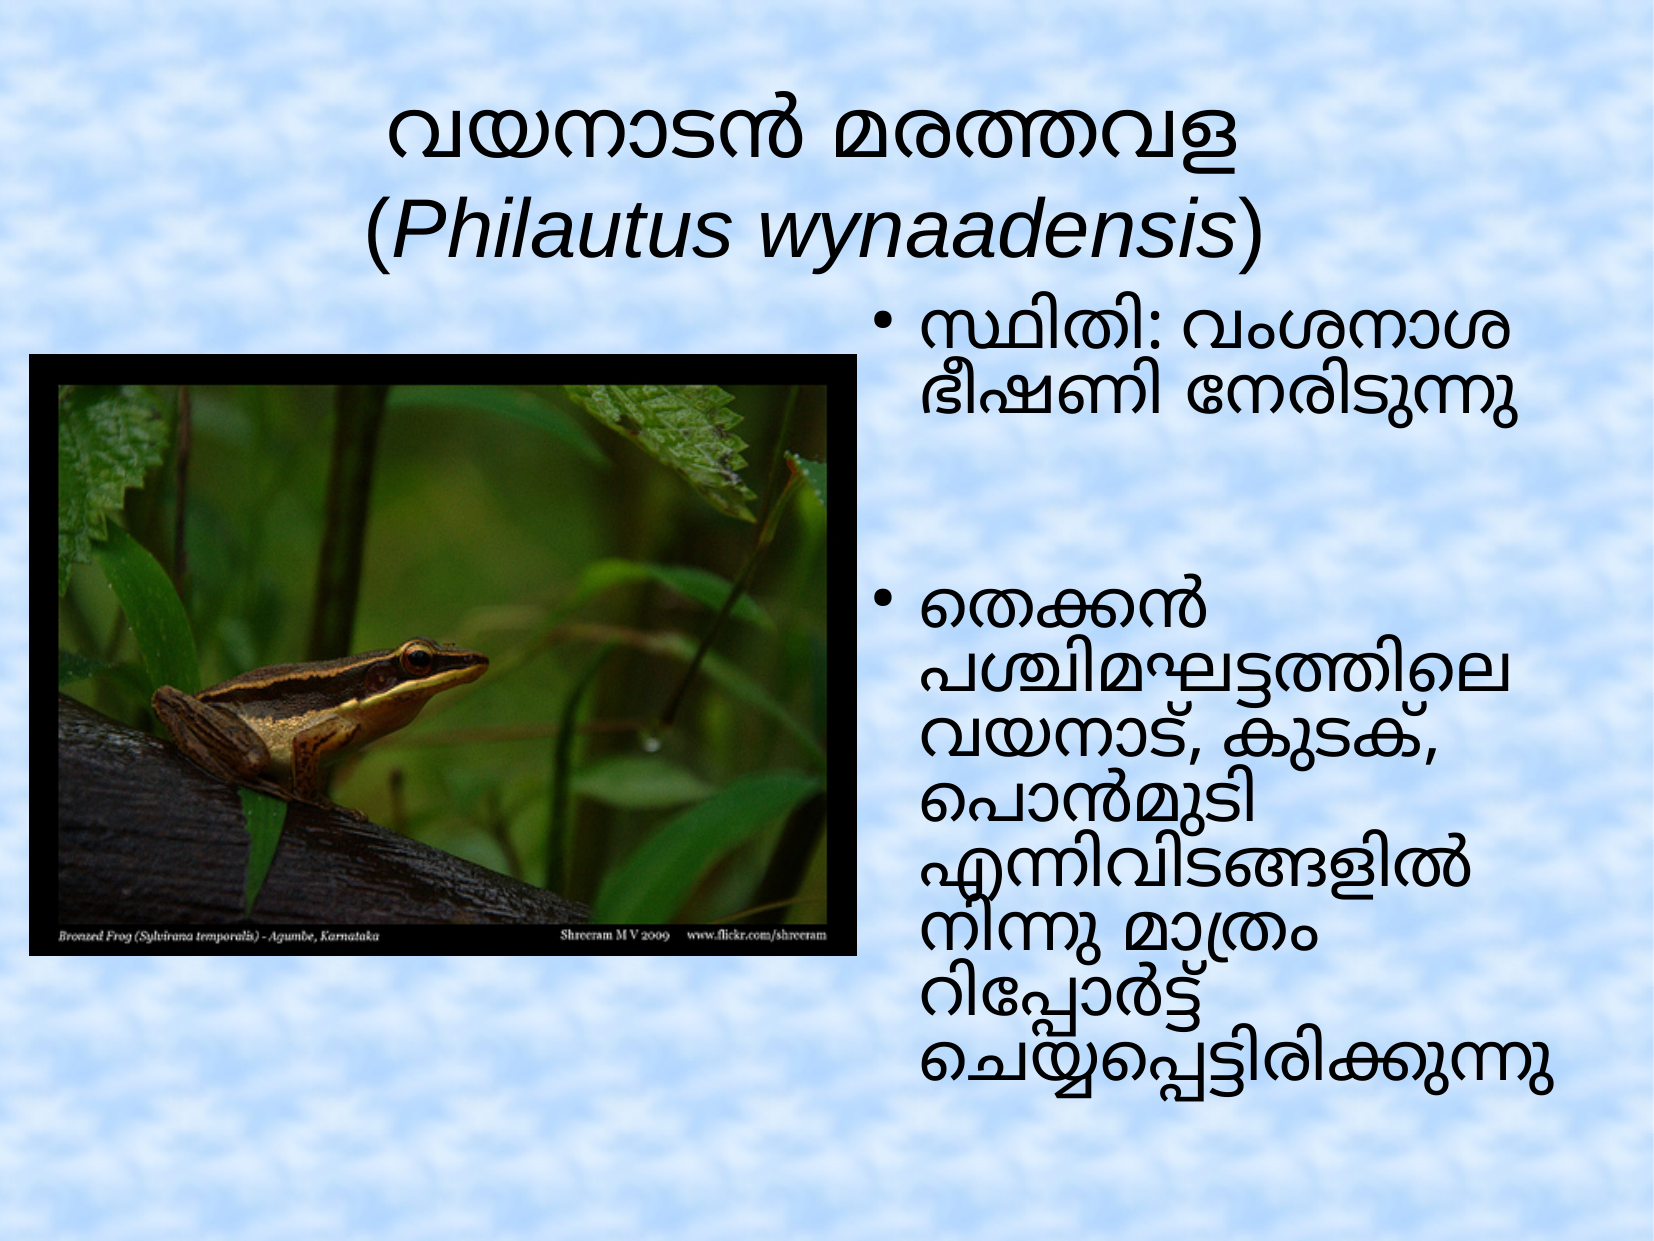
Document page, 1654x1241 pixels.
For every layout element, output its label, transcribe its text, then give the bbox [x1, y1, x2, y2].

picture [0, 0, 1654, 1241]
list സ്ഥിതി: വംശനാശ ഭീഷണി നേരിടുന്നു തെക്കന്‍ പശ്ചിമഘട്ടത്തിലെ വയനാട്, കുടക്, പൊന്‍മുടി എന്നിവിടങ്ങളില്‍ നിന്നു മാത്രം റിപ്പോര്‍ട്ട് ചെയ്യപ്പെട്ടിരിക്കുന്നു [840, 289, 1571, 1108]
title വയനാടന്‍ മരത്തവള (Philautus wynaadensis) [82, 0, 1571, 348]
